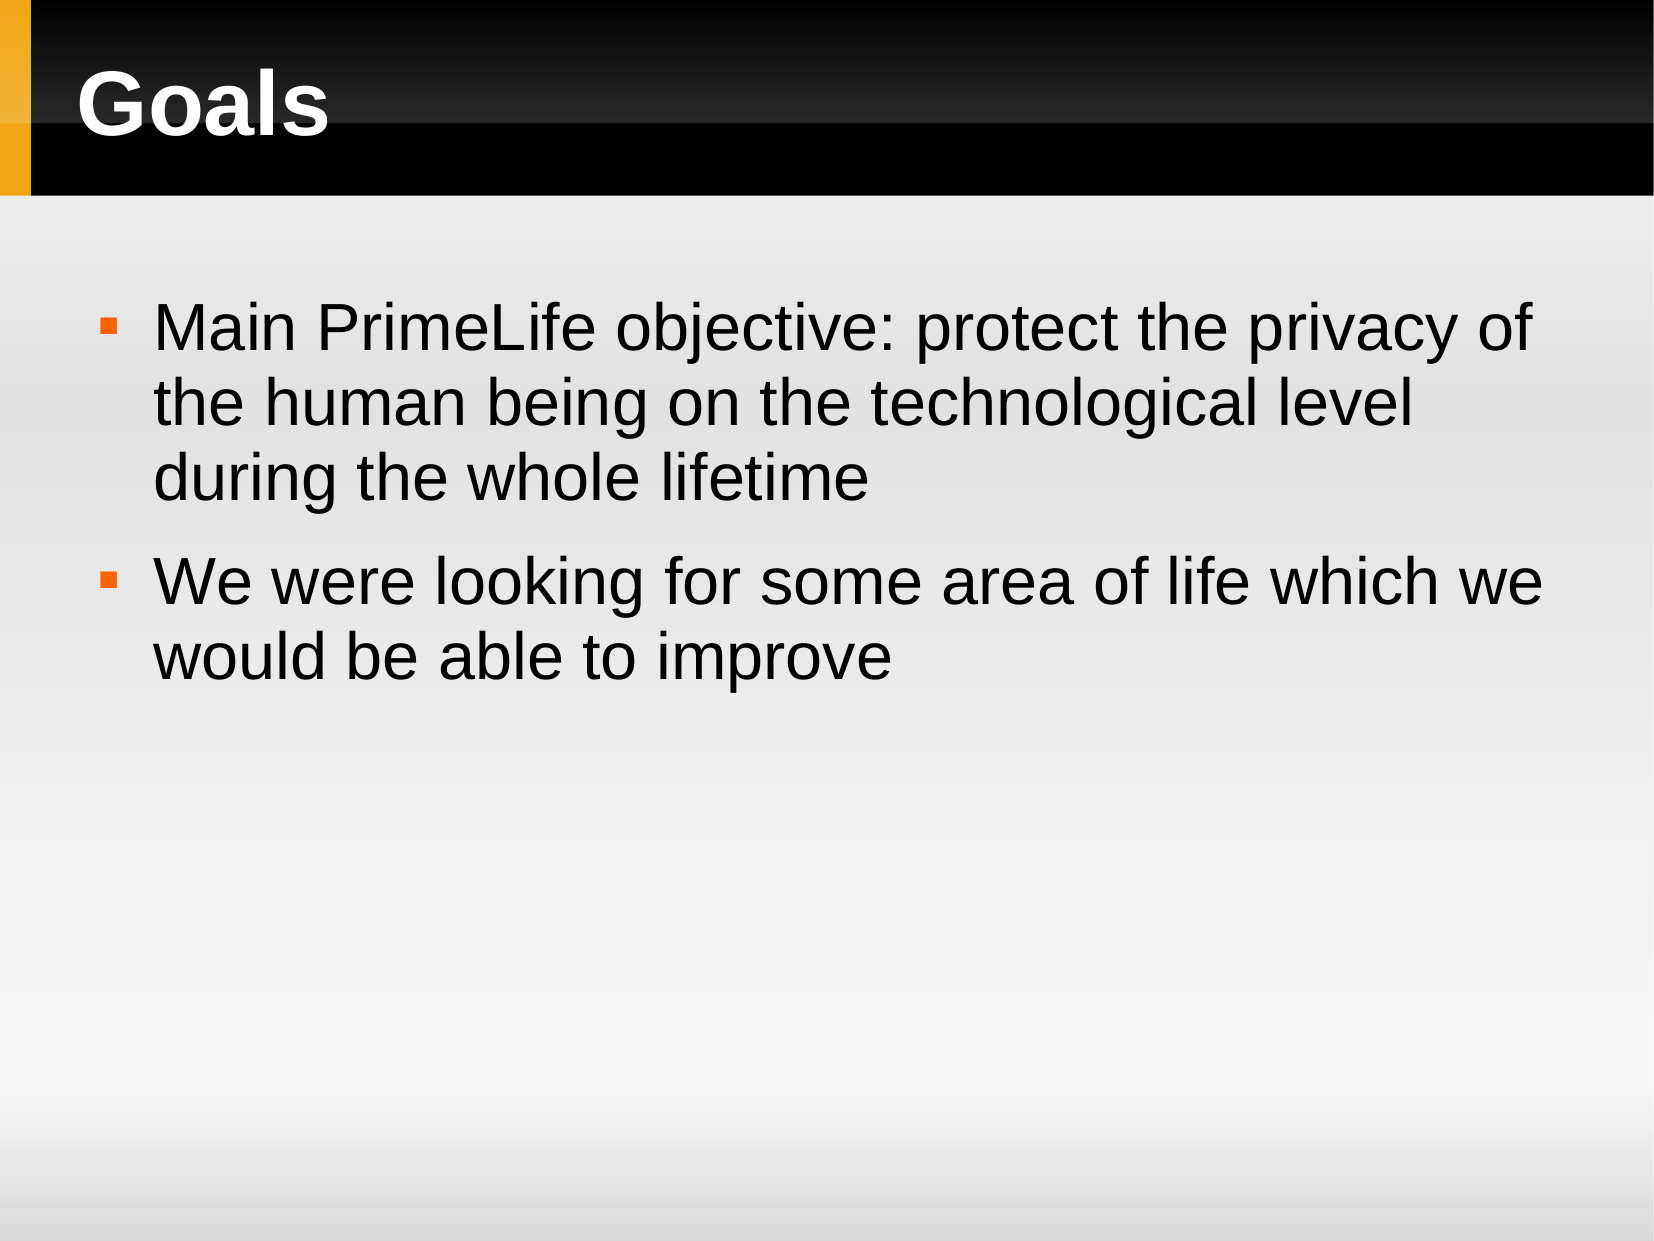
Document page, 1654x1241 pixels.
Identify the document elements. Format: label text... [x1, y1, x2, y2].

picture [0, 0, 1654, 1241]
list Main PrimeLife objective: protect the privacy of the human being on the technological level during the whole lifetime We were looking for some area of life which we would be able to improve [82, 290, 1571, 1094]
title Goals [76, 7, 1565, 200]
